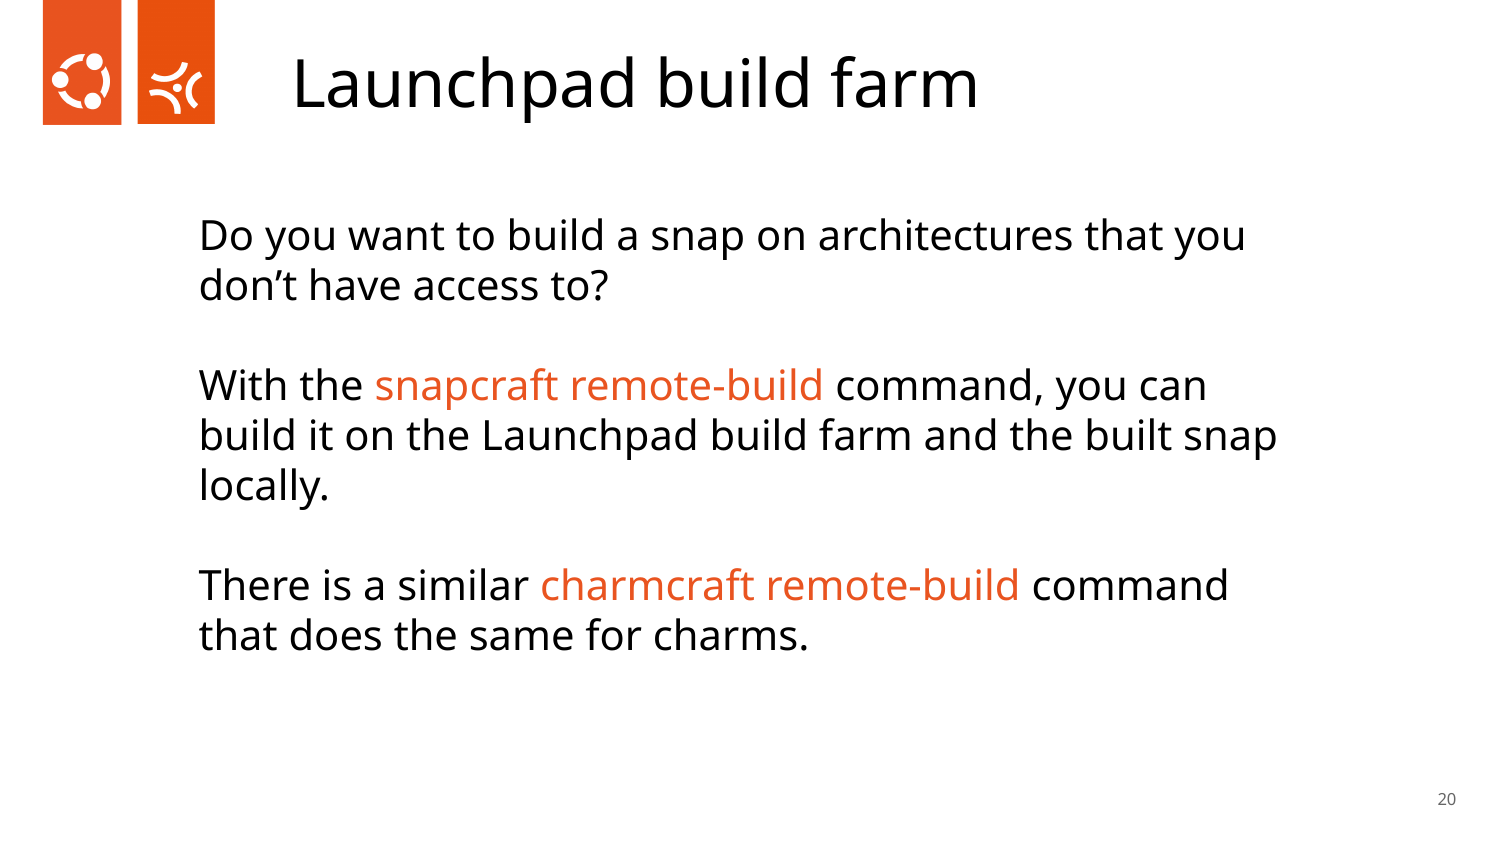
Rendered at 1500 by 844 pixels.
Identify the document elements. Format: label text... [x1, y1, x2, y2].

text_box Do you want to build a snap on architectures that you don’t have access to? With the snapcraft remote-build command, you can build it on the Launchpad build farm and the built snap locally. There is a similar charmcraft remote-build command that does the same for charms. [183, 193, 1317, 350]
title Launchpad build farm [291, 40, 986, 124]
slide_number <number> [1381, 773, 1472, 839]
picture [137, 0, 216, 124]
